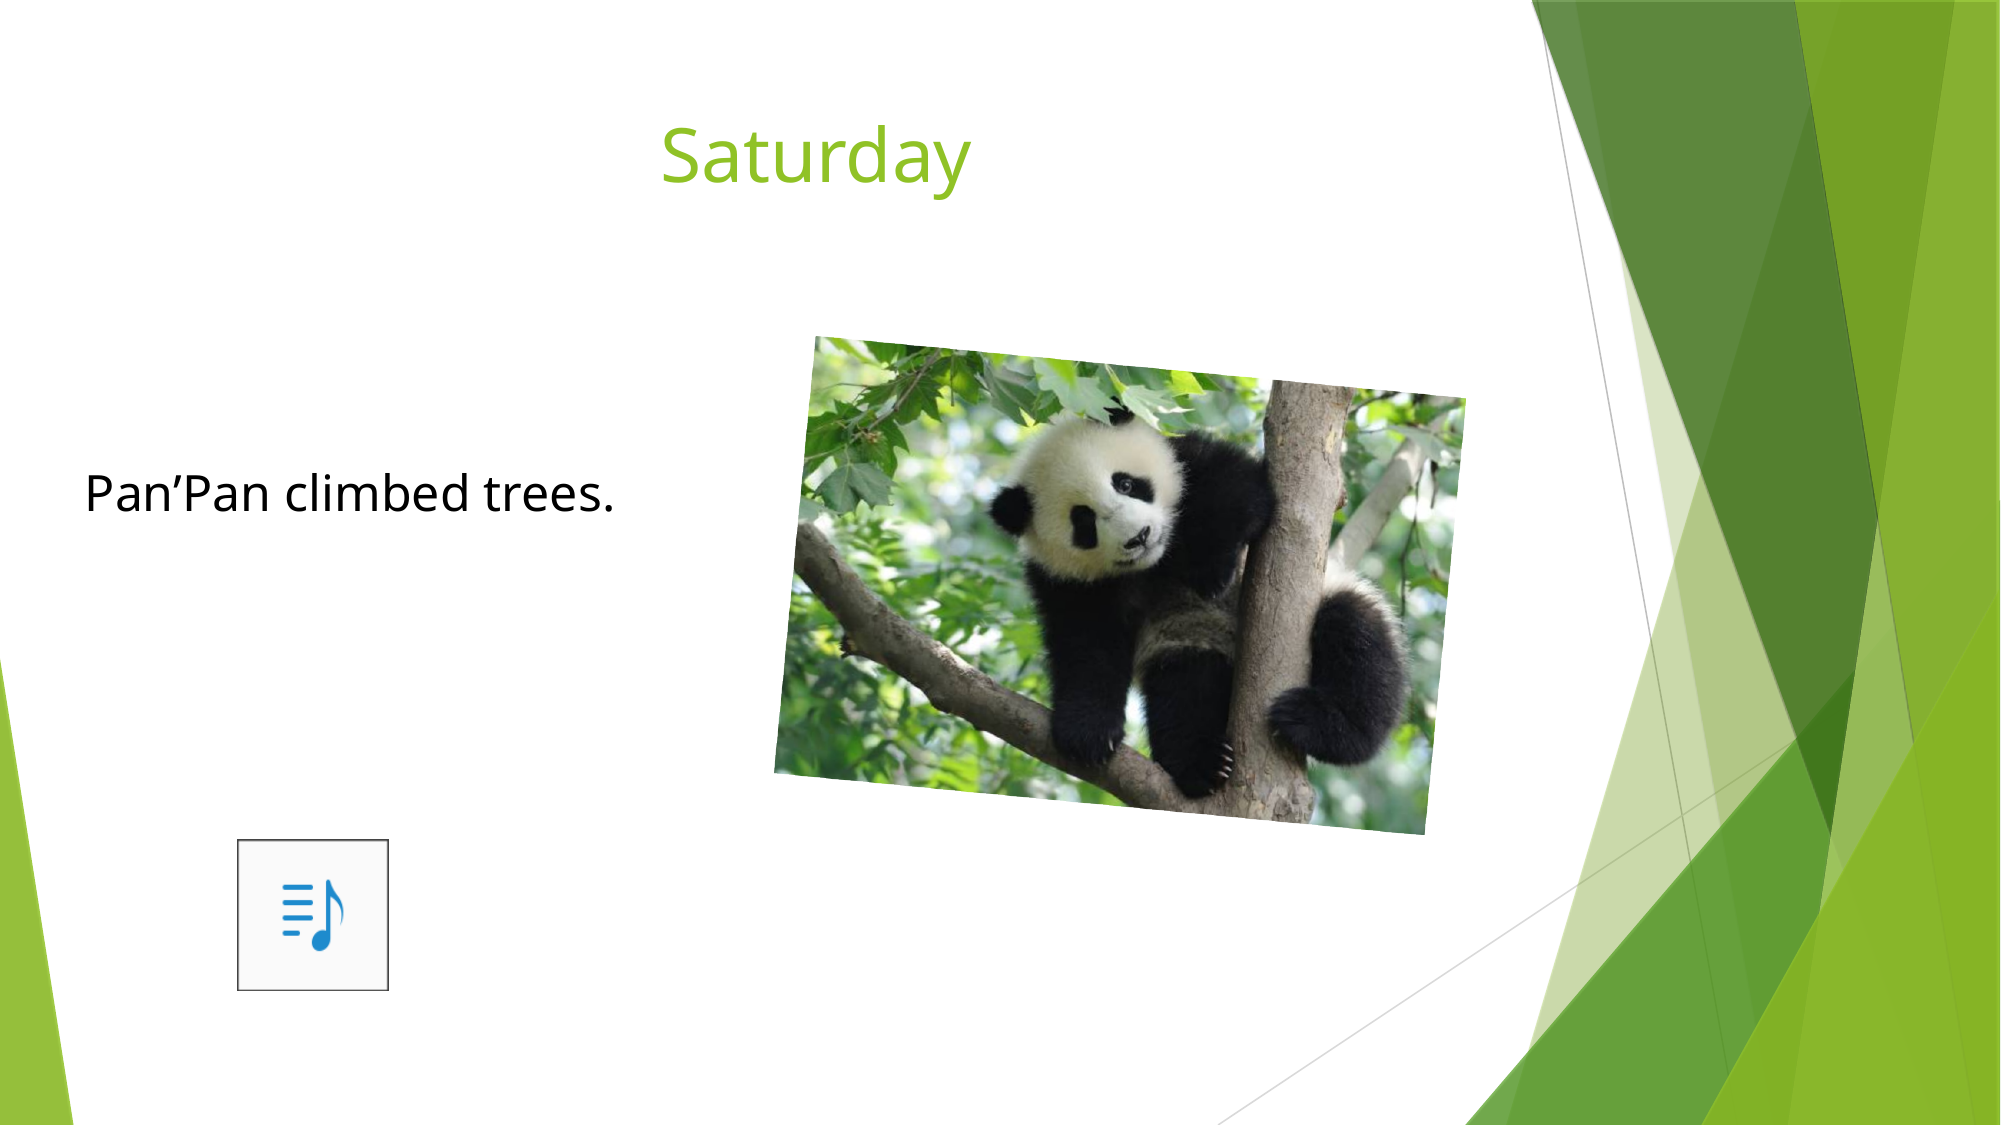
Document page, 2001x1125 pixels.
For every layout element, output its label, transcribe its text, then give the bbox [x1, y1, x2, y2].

text_box [236, 838, 390, 993]
picture [773, 335, 1466, 835]
text_box Pan’Pan climbed trees. [40, 454, 661, 529]
title Saturday [111, 99, 1522, 317]
